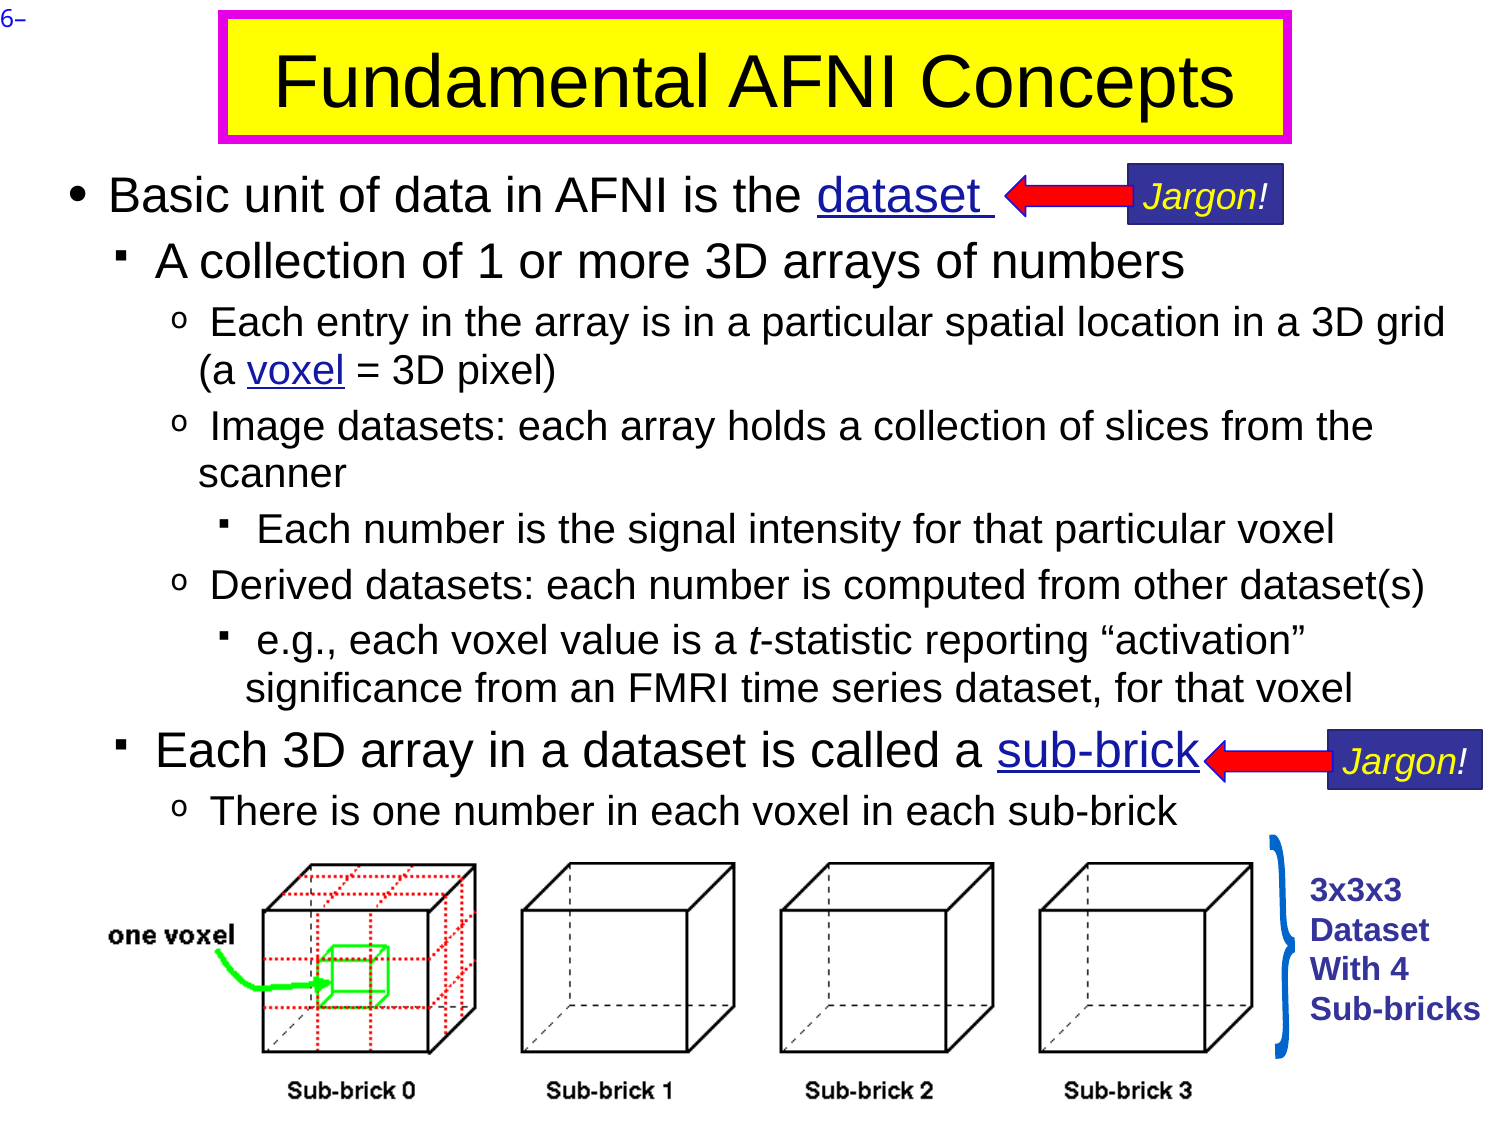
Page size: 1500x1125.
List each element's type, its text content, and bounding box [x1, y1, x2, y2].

text_box [1204, 740, 1333, 782]
list Basic unit of data in AFNI is the dataset A collection of 1 or more 3D arrays of numbers Each entry in the array is in a particular spatial location in a 3D grid (a voxel = 3D pixel) Image datasets: each array holds a collection of slices from the scanner Each number is the signal intensity for that particular voxel Derived datasets: each number is computed from other dataset(s) e.g., each voxel value is a t-statistic reporting “activation” significance from an FMRI time series dataset, for that voxel Each 3D array in a dataset is called a sub-brick There is one number in each voxel in each sub-brick [51, 159, 1463, 863]
text_box Jargon! [1128, 164, 1283, 225]
text_box } [1269, 834, 1295, 1059]
text_box [1004, 175, 1134, 217]
title Fundamental AFNI Concepts [222, 14, 1288, 140]
picture [106, 862, 1255, 1108]
text_box 3x3x3 Dataset With 4 Sub-bricks [1295, 860, 1500, 1035]
text_box Jargon! [1327, 729, 1483, 790]
